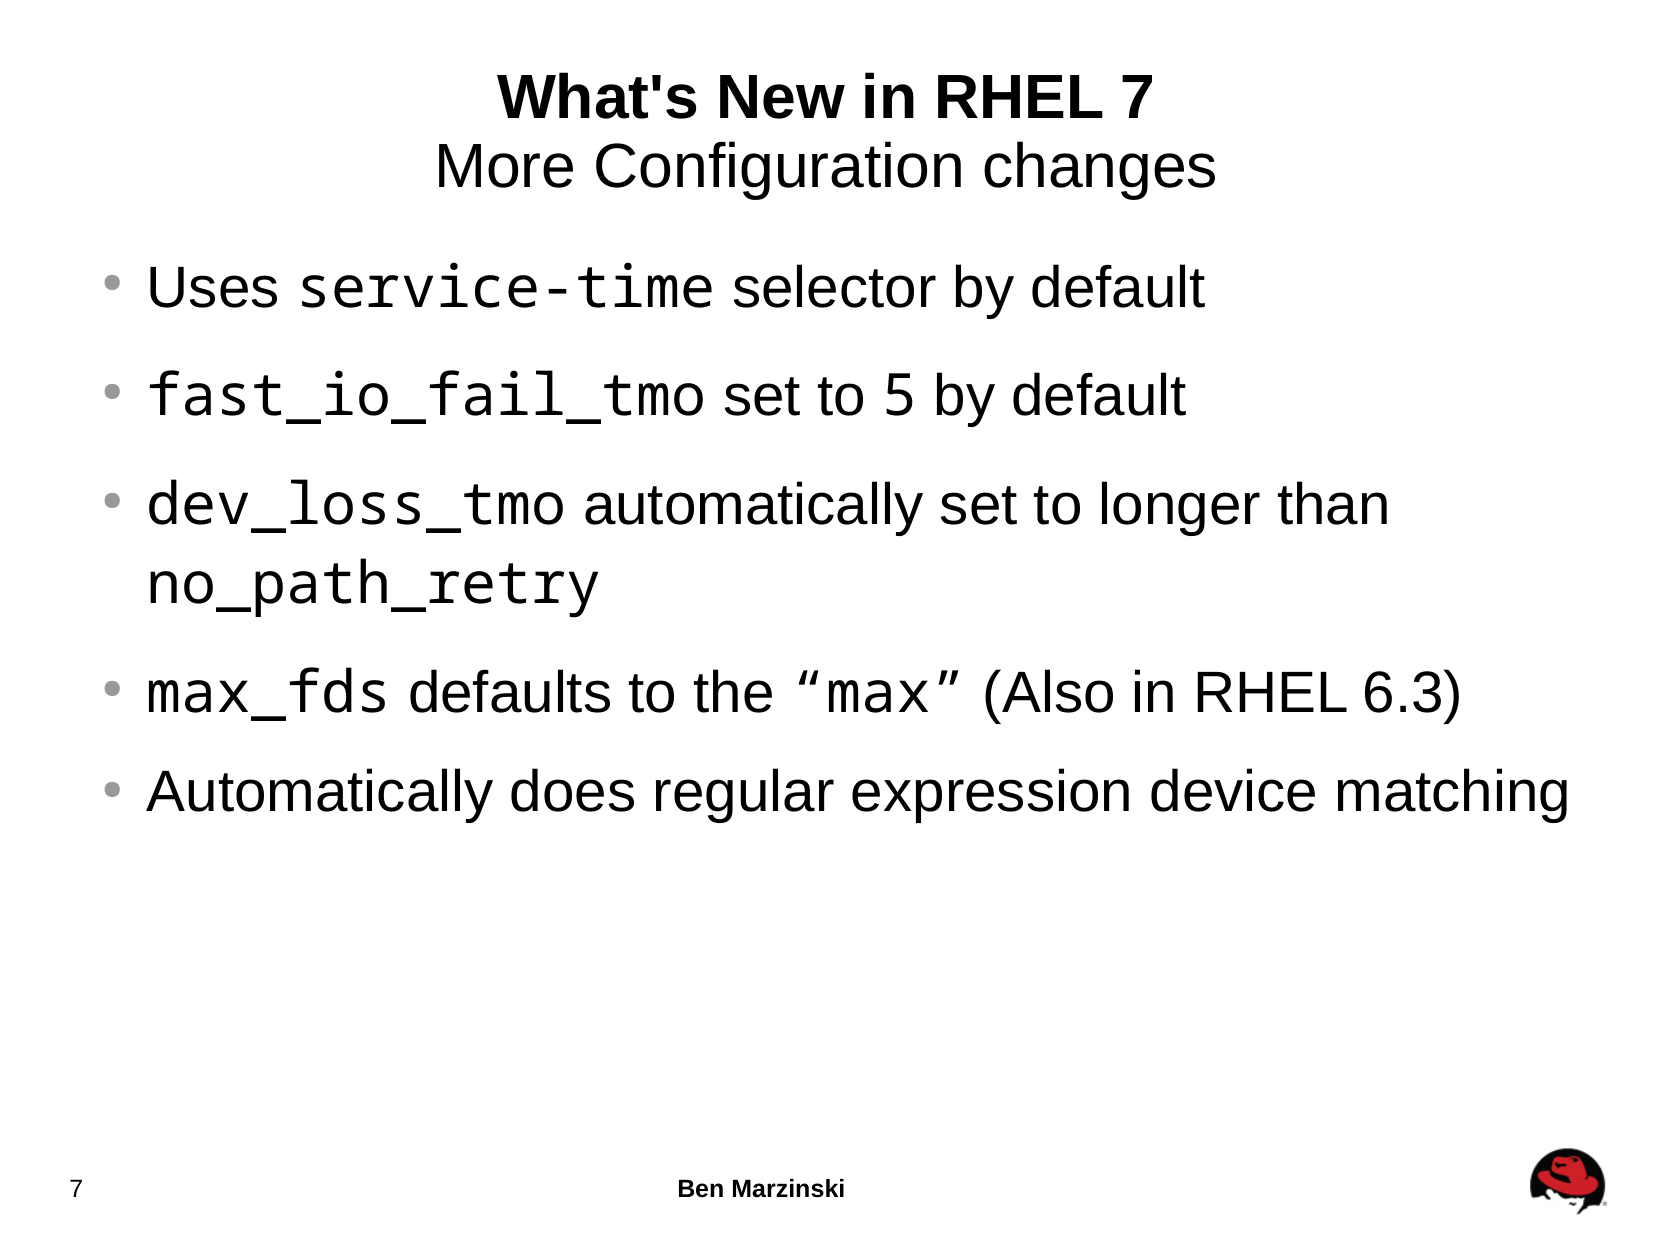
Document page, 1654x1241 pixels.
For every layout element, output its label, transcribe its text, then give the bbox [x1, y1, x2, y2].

title What's New in RHEL 7 More Configuration changes [82, 37, 1571, 226]
picture [1529, 1146, 1613, 1224]
list Uses service-time selector by default fast_io_fail_tmo set to 5 by default dev_loss_tmo automatically set to longer than no_path_retry max_fds defaults to the “max” (Also in RHEL 6.3) Automatically does regular expression device matching [86, 244, 1576, 1024]
